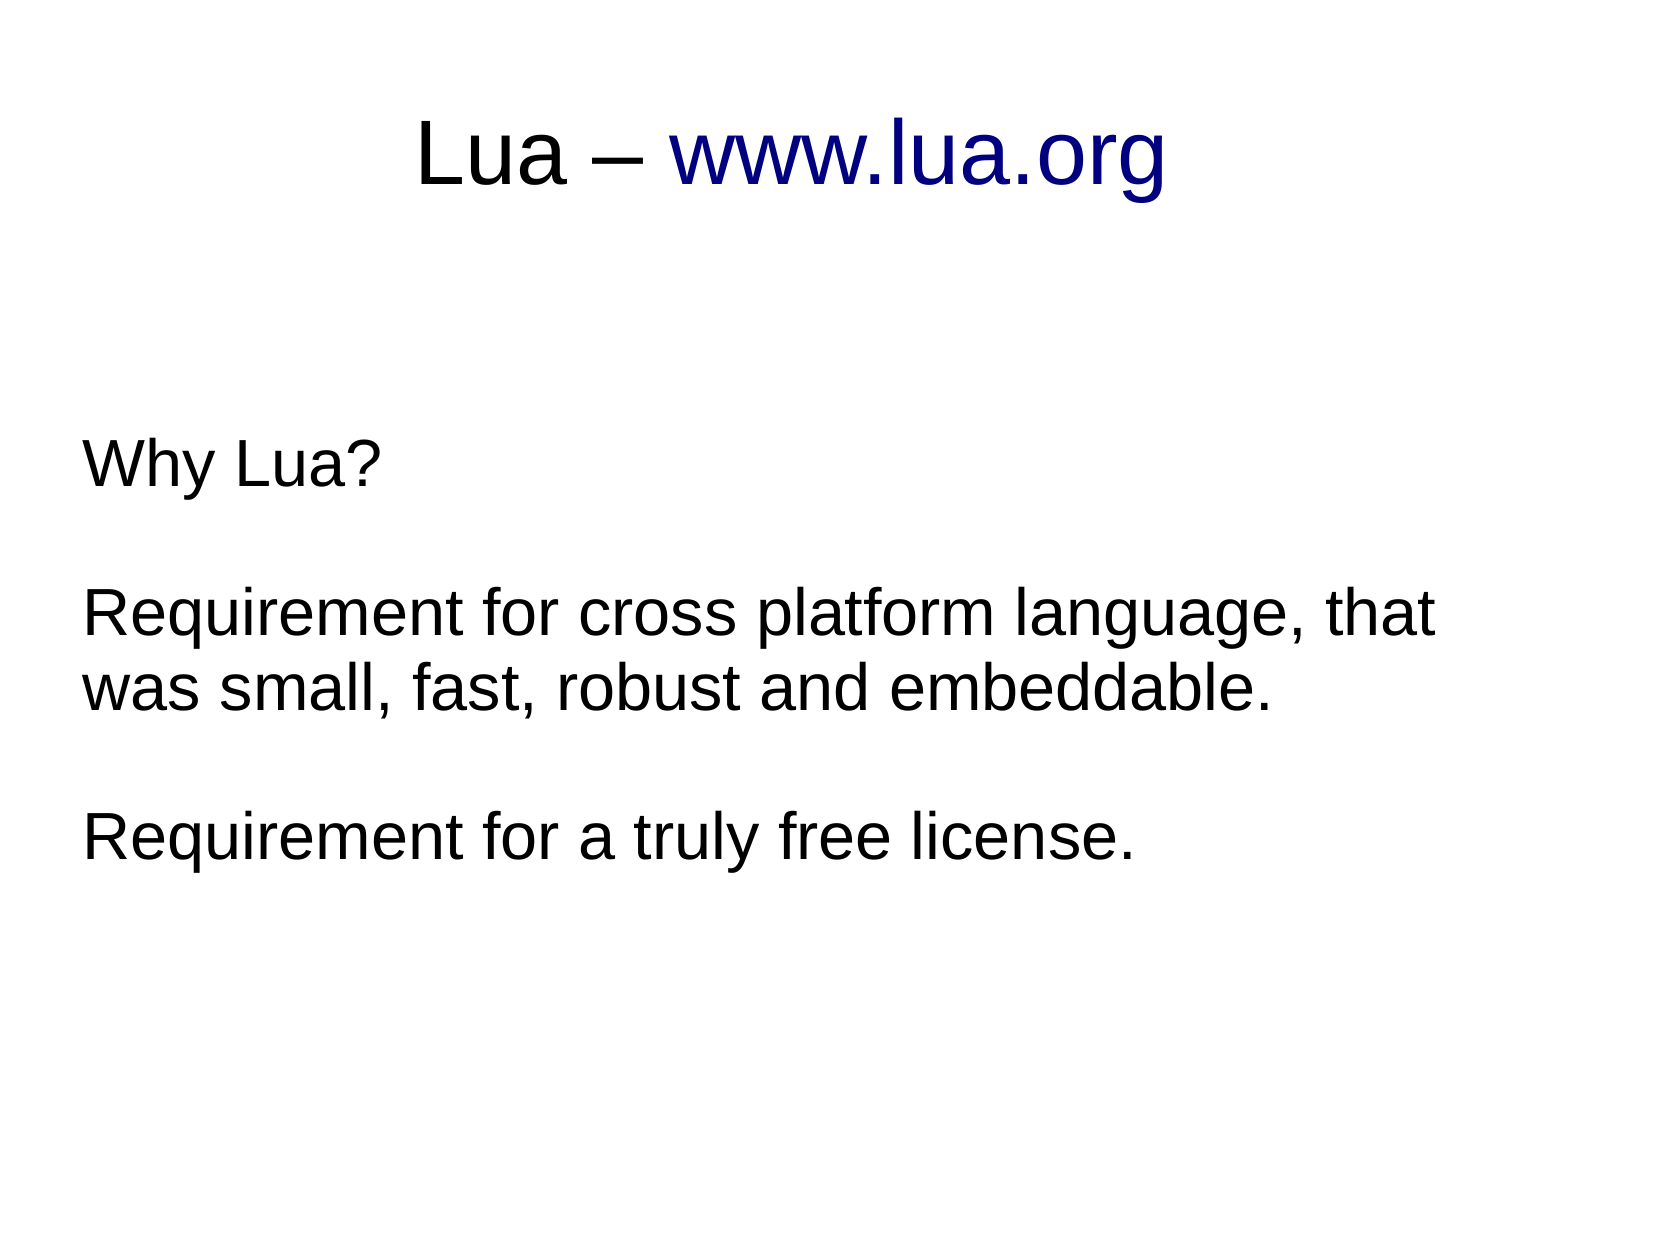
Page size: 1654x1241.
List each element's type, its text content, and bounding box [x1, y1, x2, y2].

title Lua – www.lua.org [82, 49, 1571, 257]
subtitle Why Lua? Requirement for cross platform language, that was small, fast, robust and embeddable. Requirement for a truly free license. [82, 290, 1538, 1010]
